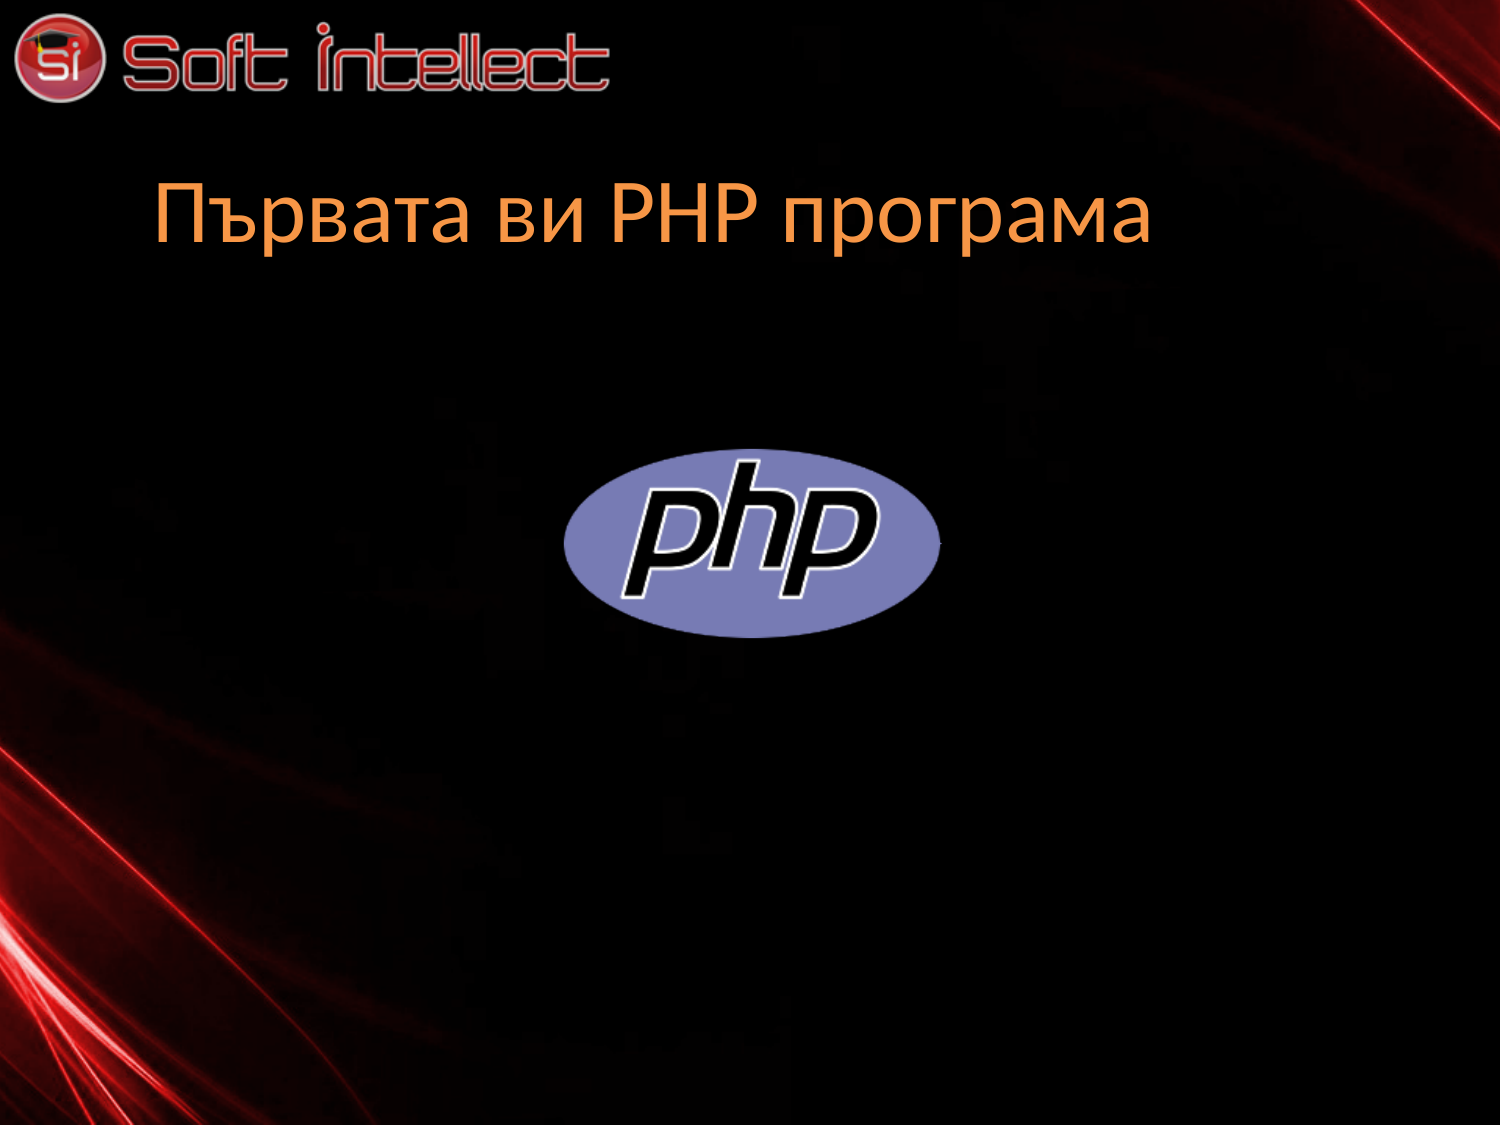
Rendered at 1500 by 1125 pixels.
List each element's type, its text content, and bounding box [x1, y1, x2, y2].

picture [0, 0, 1500, 1125]
text_box Първата ви PHP програма [137, 112, 1488, 300]
